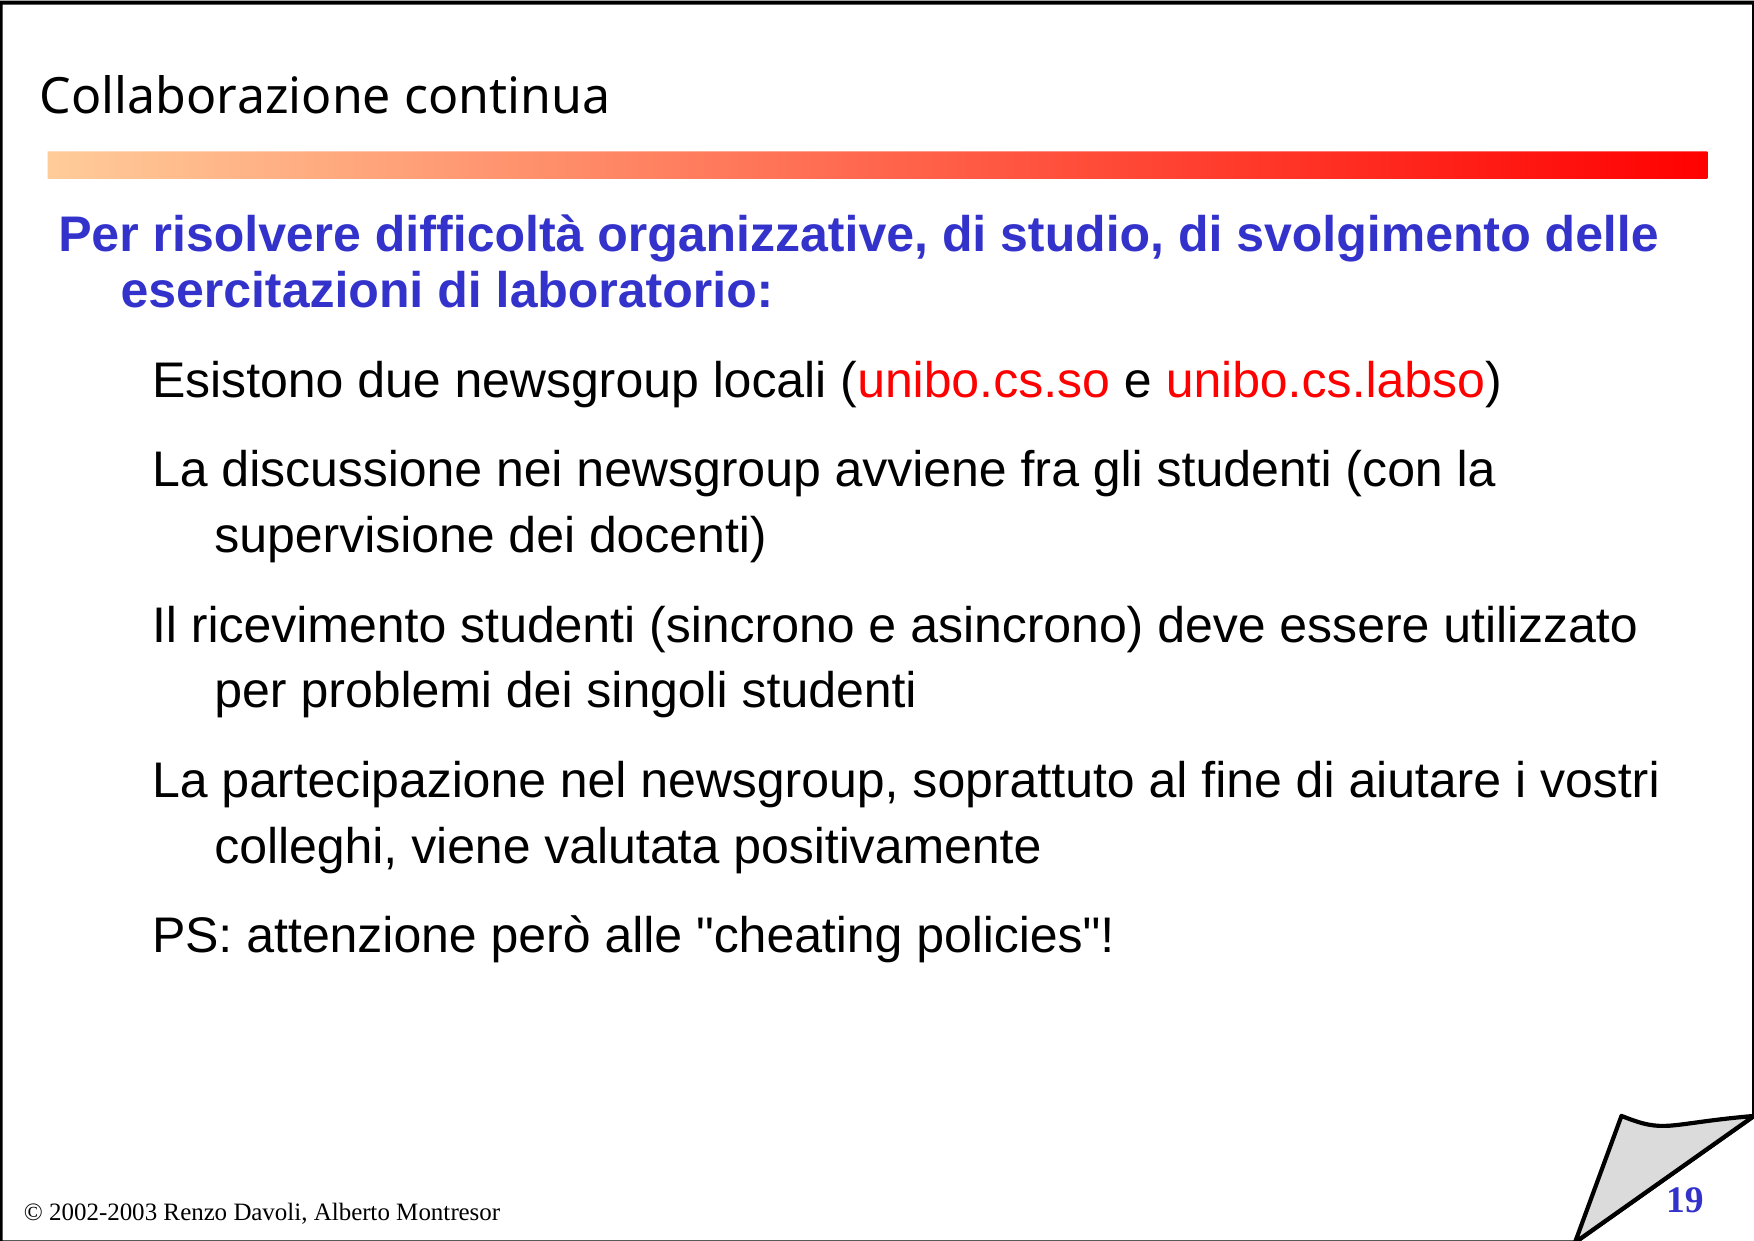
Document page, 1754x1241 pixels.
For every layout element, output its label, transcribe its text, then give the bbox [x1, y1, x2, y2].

list Per risolvere difficoltà organizzative, di studio, di svolgimento delle esercitazioni di laboratorio: Esistono due newsgroup locali (unibo.cs.so e unibo.cs.labso) La discussione nei newsgroup avviene fra gli studenti (con la supervisione dei docenti) Il ricevimento studenti (sincrono e asincrono) deve essere utilizzato per problemi dei singoli studenti La partecipazione nel newsgroup, soprattuto al fine di aiutare i vostri colleghi, viene valutata positivamente PS: attenzione però alle "cheating policies"! [58, 206, 1696, 1166]
title Collaborazione continua [40, 48, 1714, 144]
